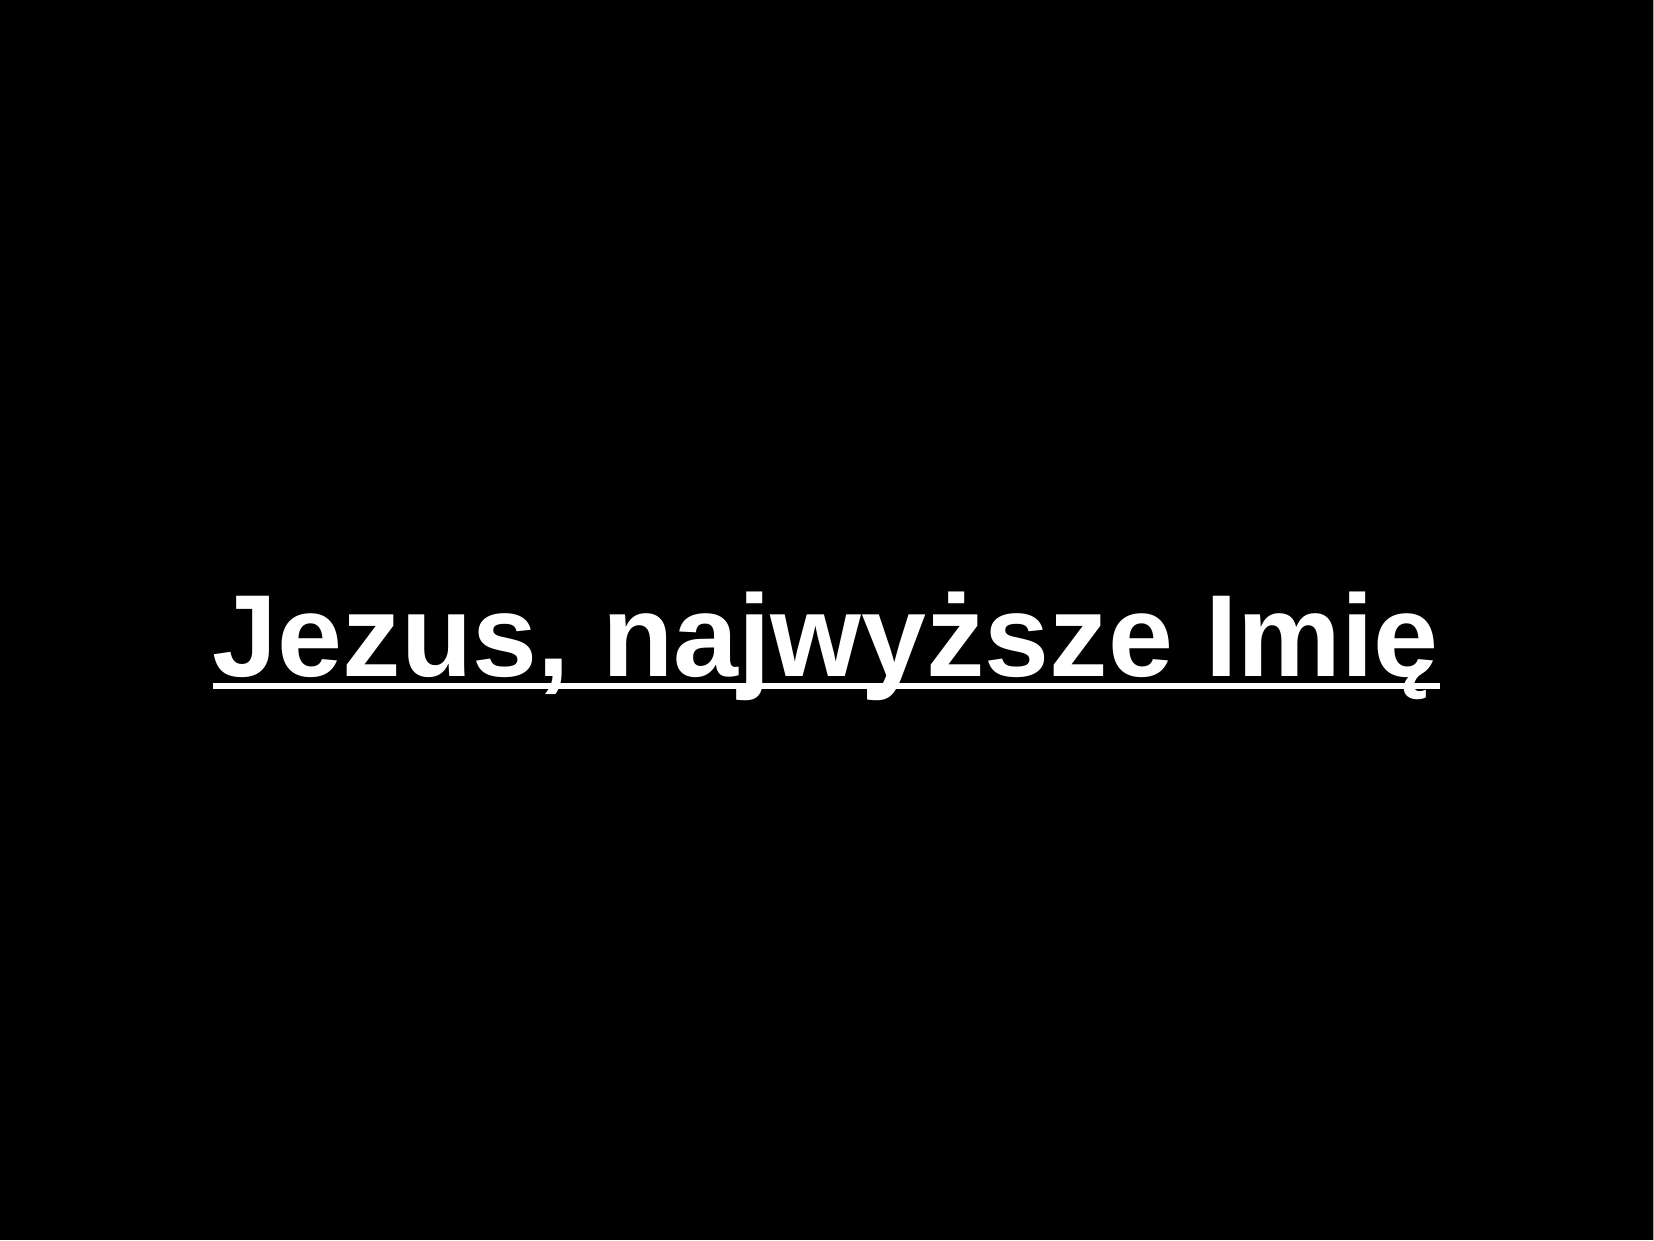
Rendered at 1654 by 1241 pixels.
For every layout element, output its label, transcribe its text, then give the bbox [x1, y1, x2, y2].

subtitle Jezus, najwyższe Imię [0, 0, 1654, 1241]
